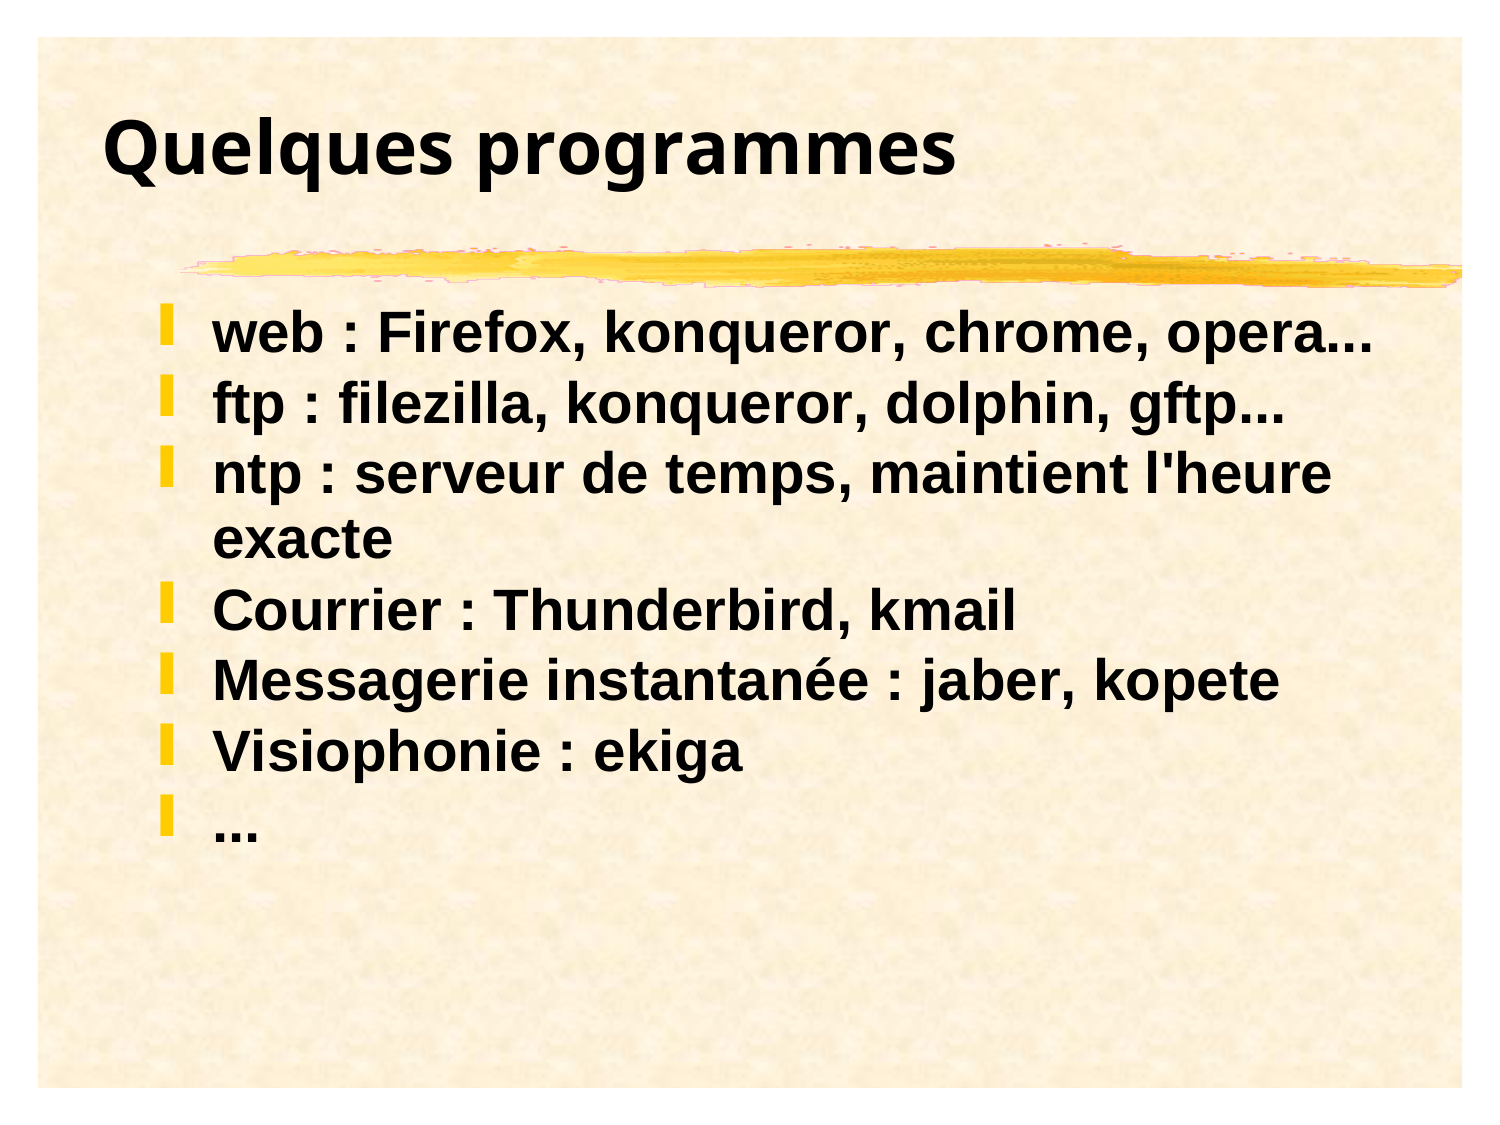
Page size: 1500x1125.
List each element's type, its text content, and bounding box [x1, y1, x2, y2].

title Quelques programmes [101, 39, 1312, 253]
list web : Firefox, konqueror, chrome, opera... ftp : filezilla, konqueror, dolphin, gftp... ntp : serveur de temps, maintient l'heure exacte Courrier : Thunderbird, kmail Messagerie instantanée : jaber, kopete Visiophonie : ekiga ... [126, 291, 1401, 1047]
picture [37, 37, 1463, 1088]
